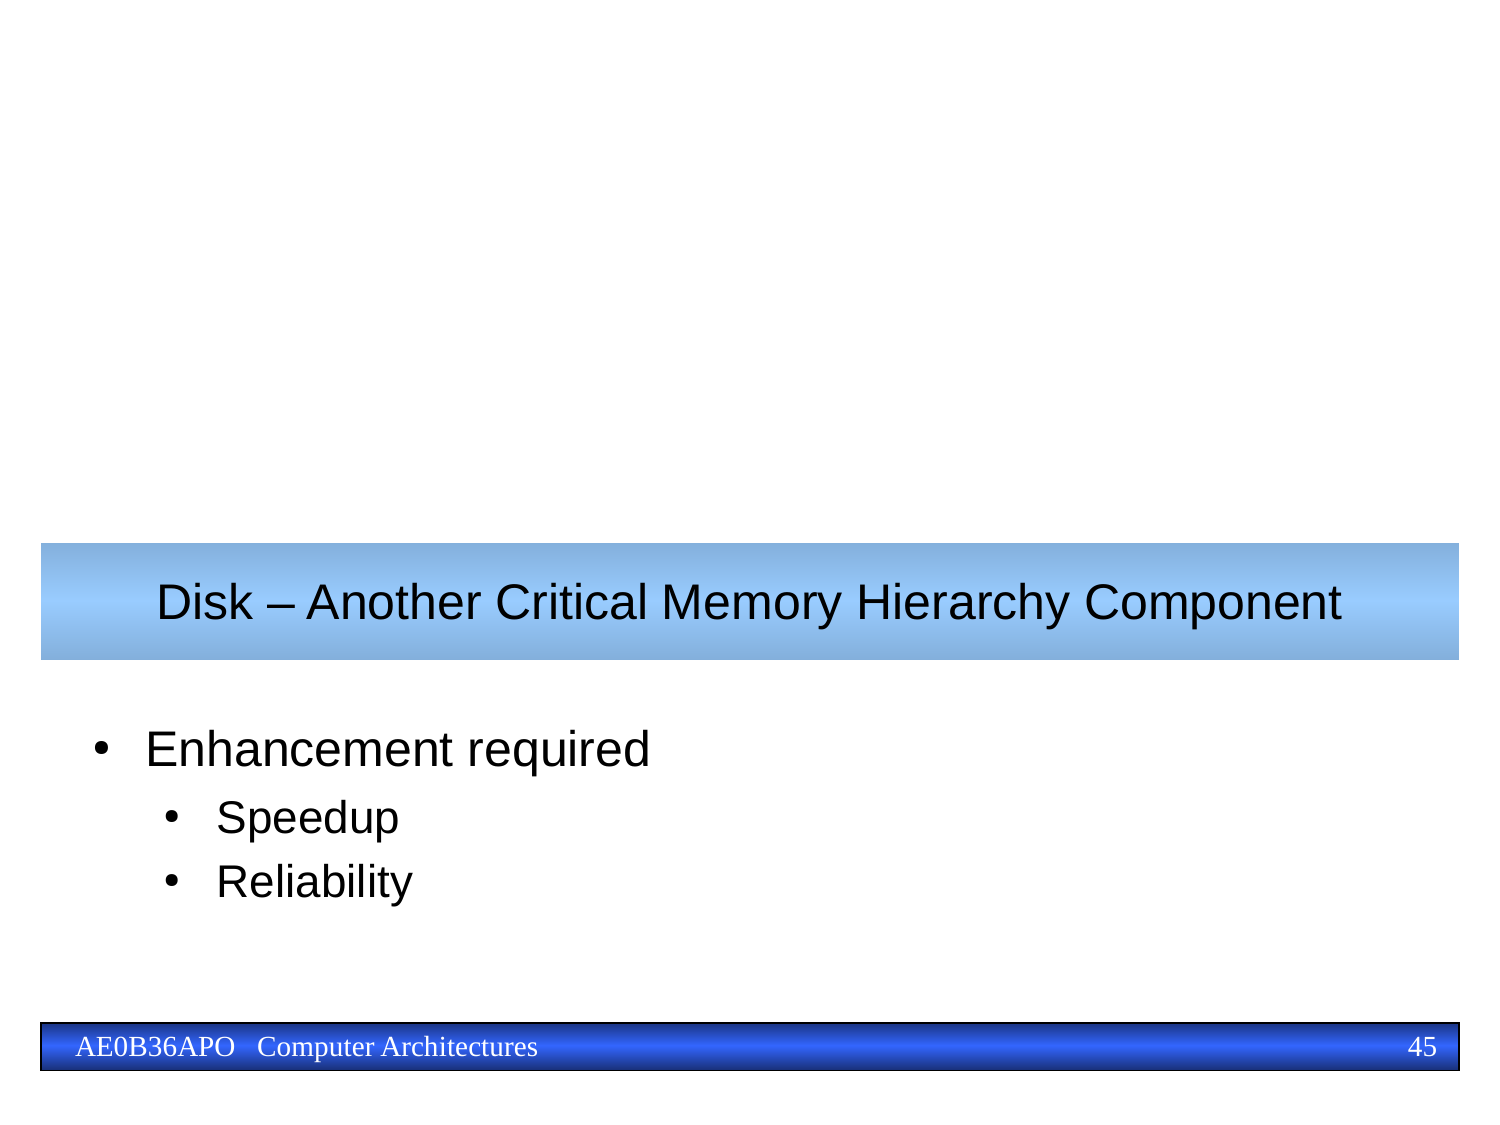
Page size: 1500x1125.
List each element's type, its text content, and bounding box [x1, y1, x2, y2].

list Enhancement required Speedup Reliability [75, 721, 1426, 934]
title Disk – Another Critical Memory Hierarchy Component [41, 543, 1459, 660]
